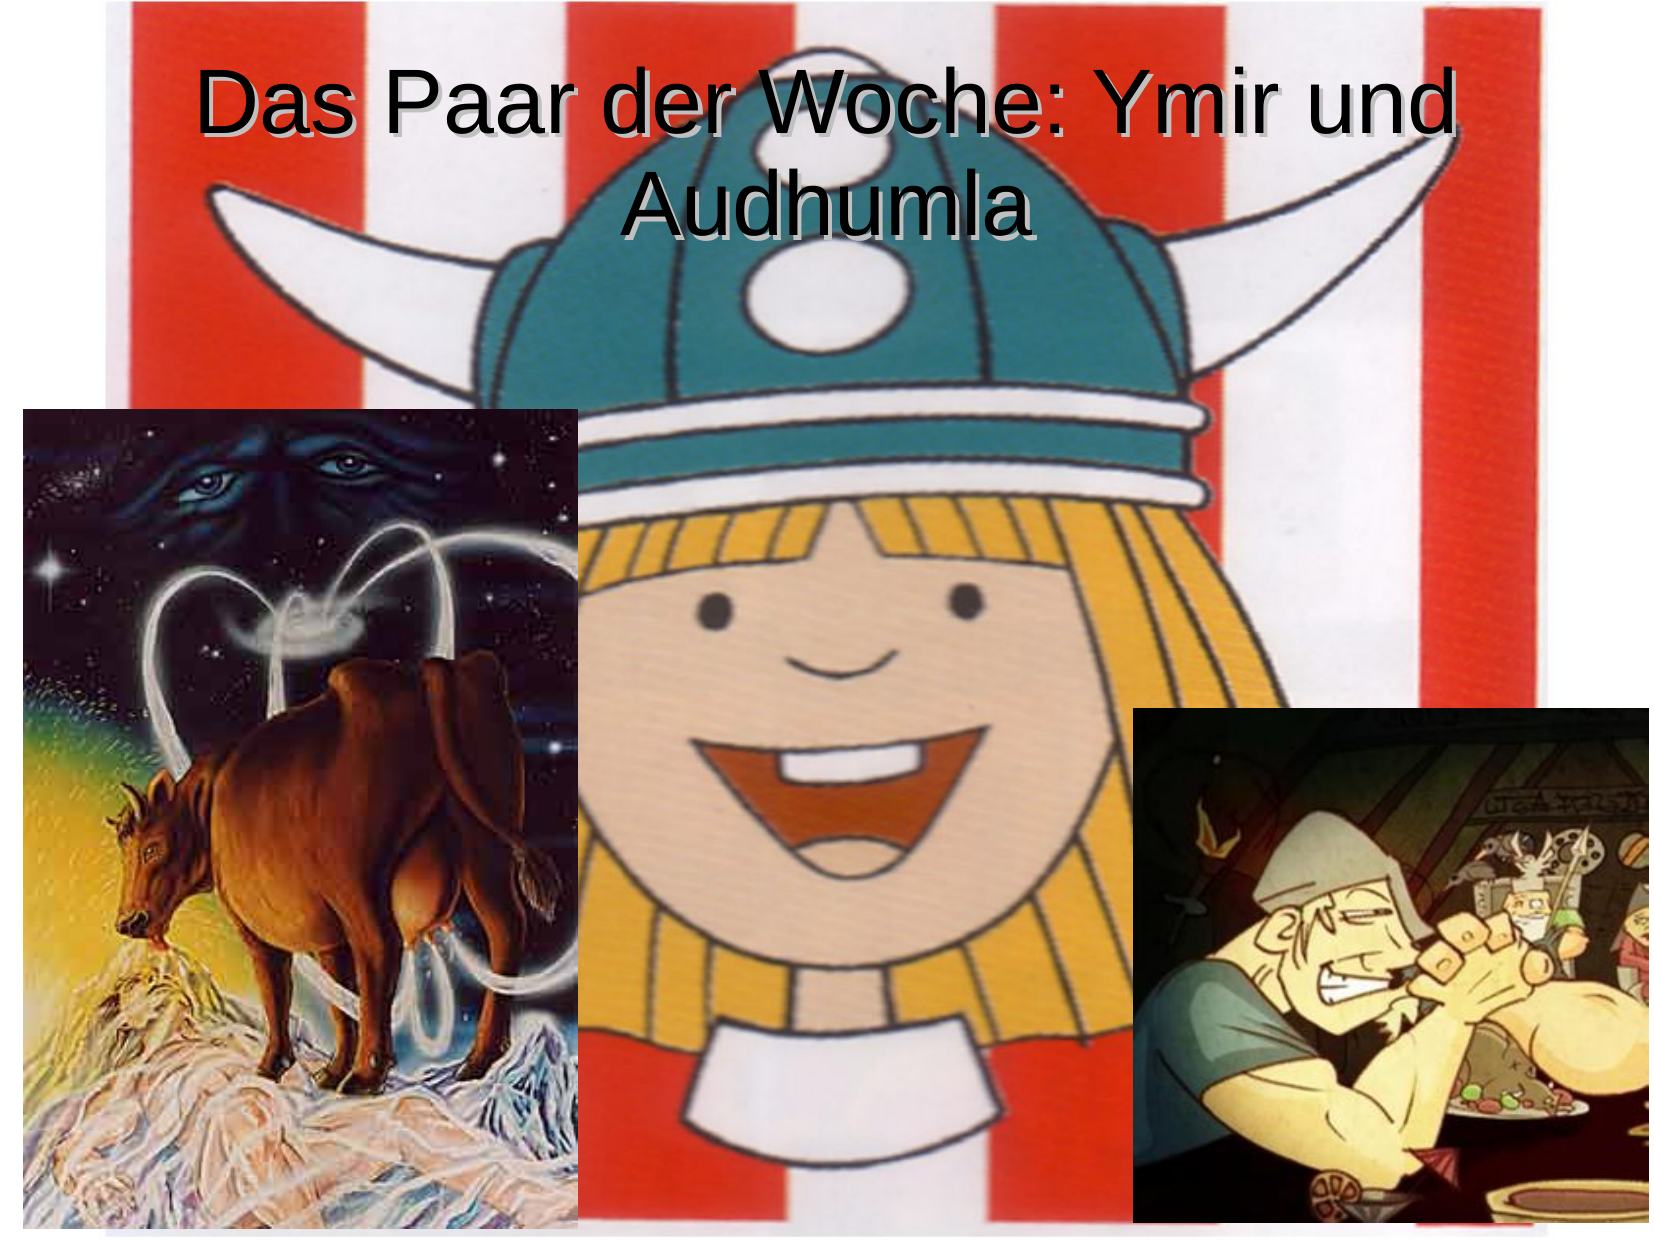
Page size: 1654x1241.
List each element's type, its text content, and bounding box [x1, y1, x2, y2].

picture [0, 0, 1654, 1241]
title Das Paar der Woche: Ymir und Audhumla [82, 49, 1571, 257]
